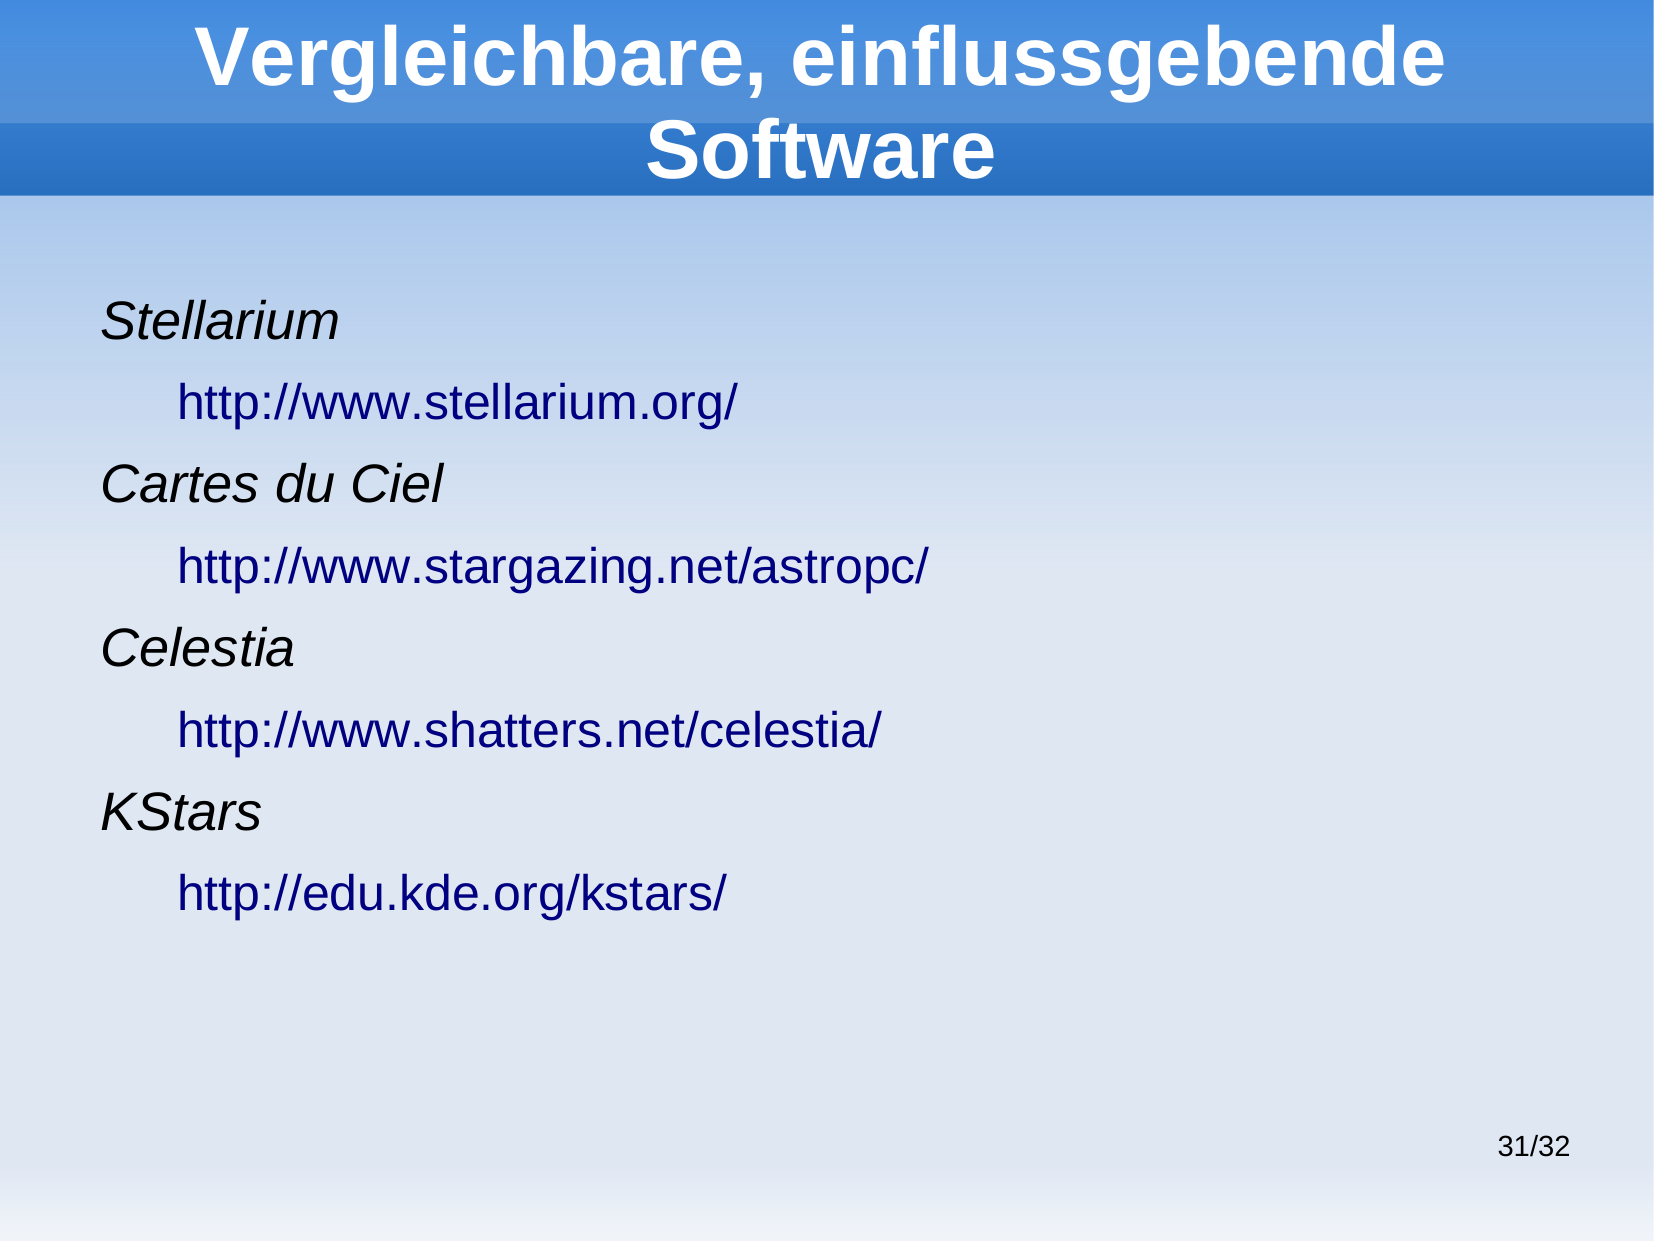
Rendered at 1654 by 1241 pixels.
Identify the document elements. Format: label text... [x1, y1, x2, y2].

picture [0, 0, 1654, 1241]
title Vergleichbare, einflussgebende Software [76, 7, 1565, 200]
list Stellarium http://www.stellarium.org/ Cartes du Ciel http://www.stargazing.net/astropc/ Celestia http://www.shatters.net/celestia/ KStars http://edu.kde.org/kstars/ [82, 290, 1571, 1094]
